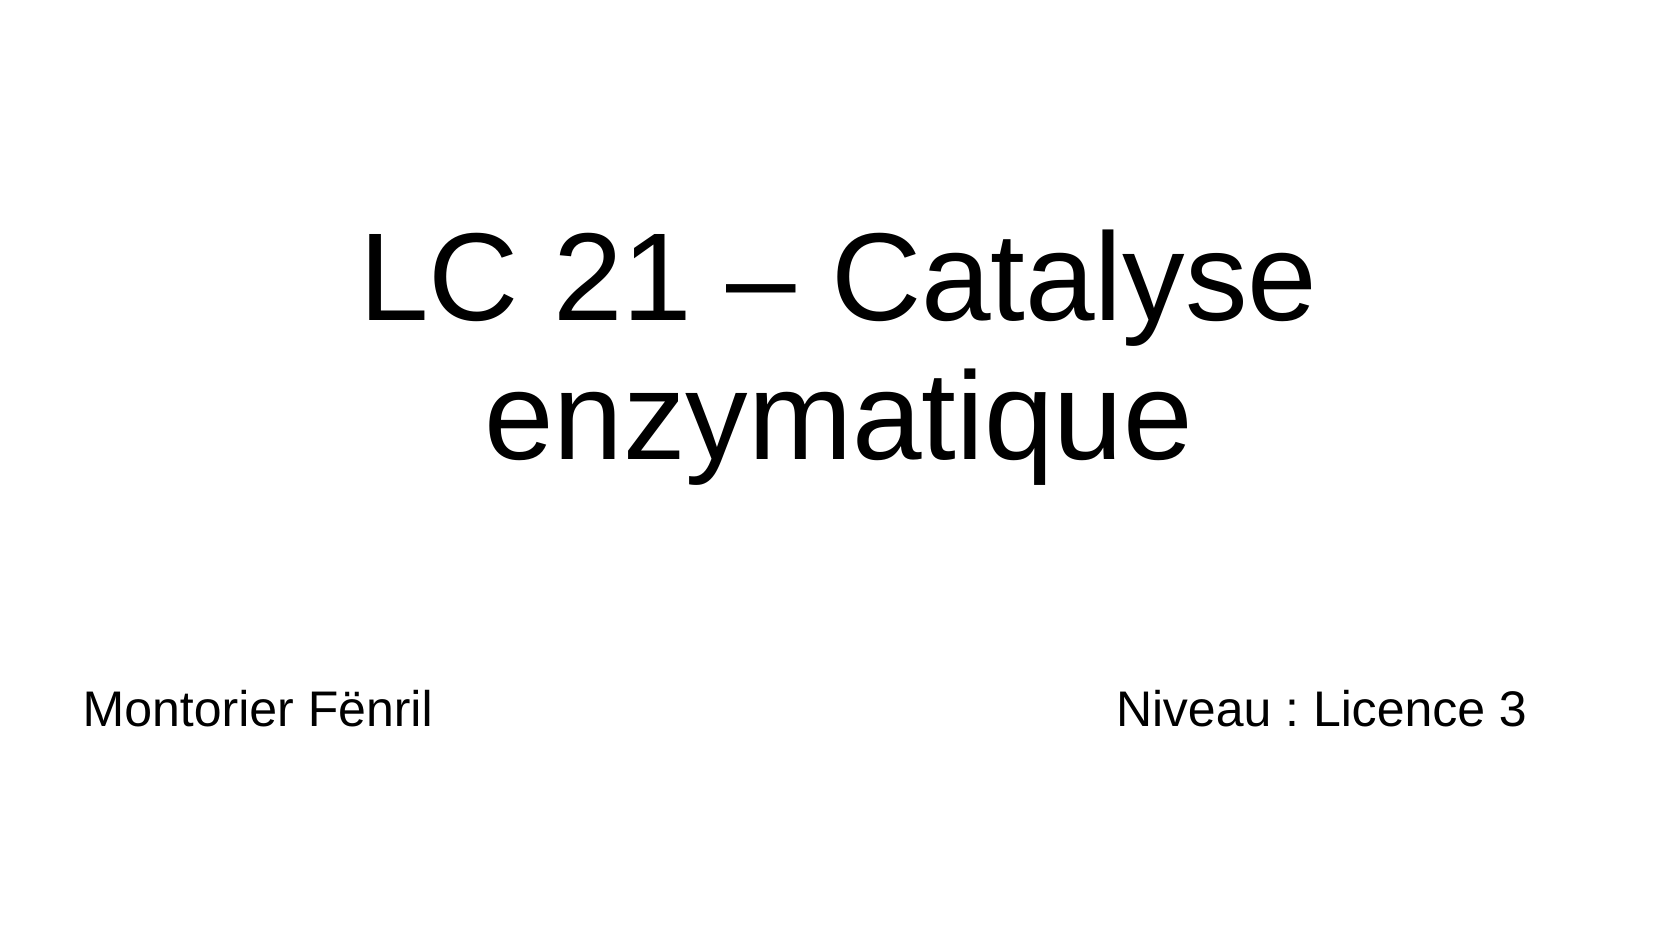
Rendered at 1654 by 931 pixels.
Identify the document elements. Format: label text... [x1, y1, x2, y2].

title LC 21 – Catalyse enzymatique [94, 136, 1583, 557]
subtitle Montorier Fënril Niveau : Licence 3 [82, 661, 1571, 758]
